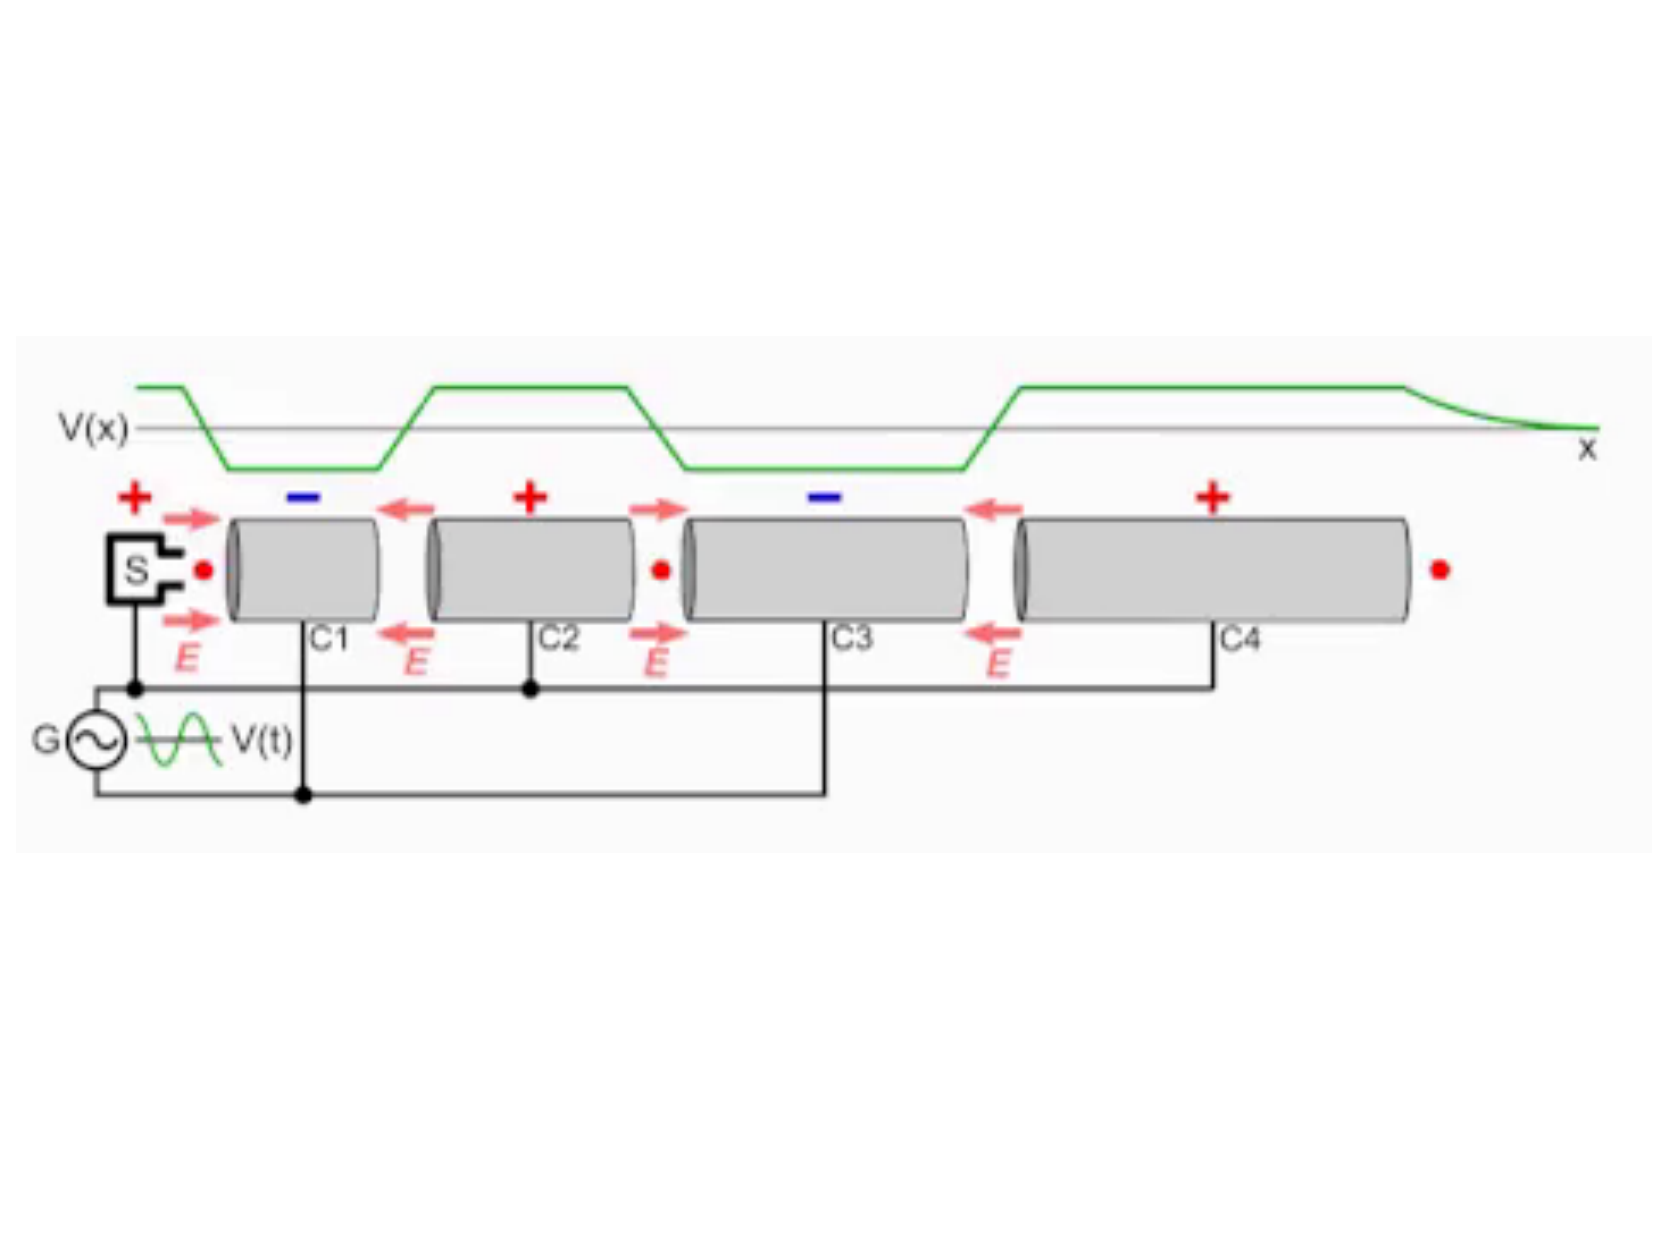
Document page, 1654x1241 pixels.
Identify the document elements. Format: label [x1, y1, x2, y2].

text_box [16, 335, 1653, 854]
